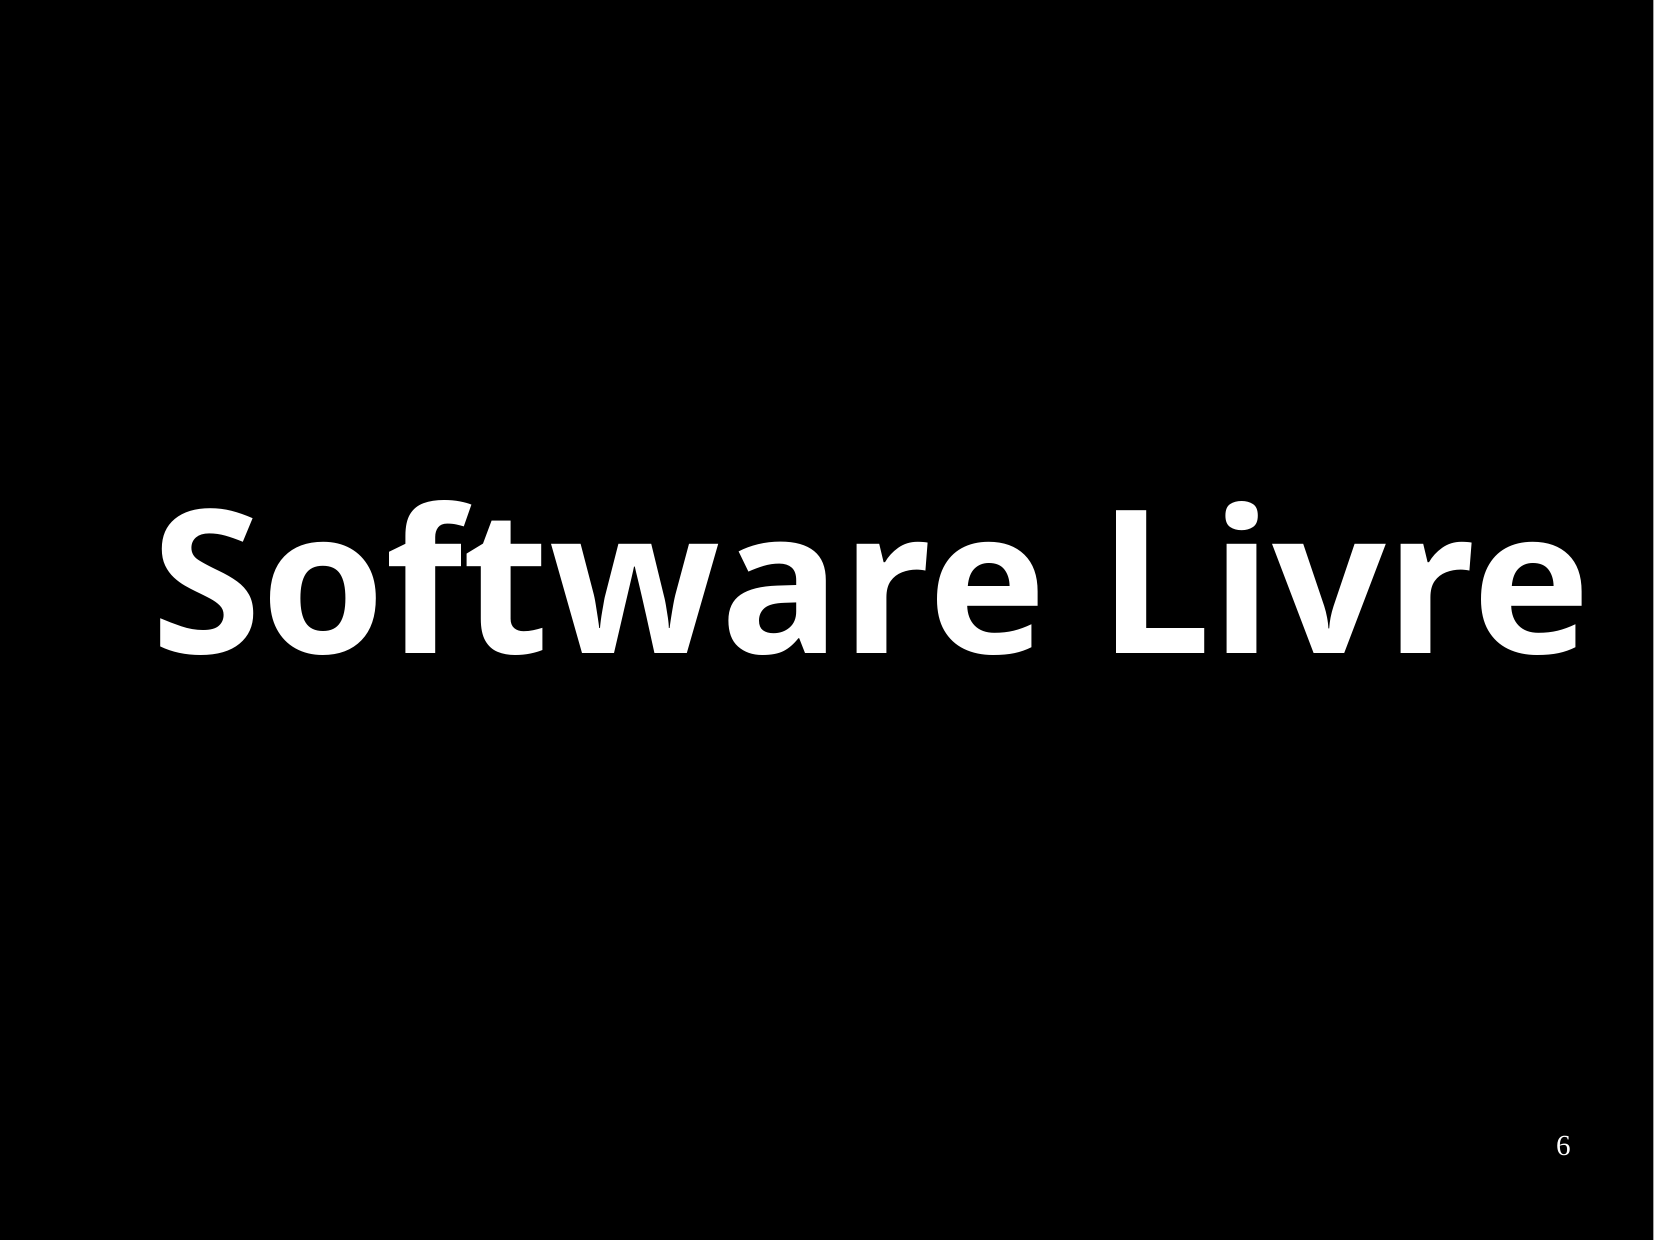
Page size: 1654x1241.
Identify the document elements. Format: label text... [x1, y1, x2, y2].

text_box Software Livre [136, 432, 1536, 680]
